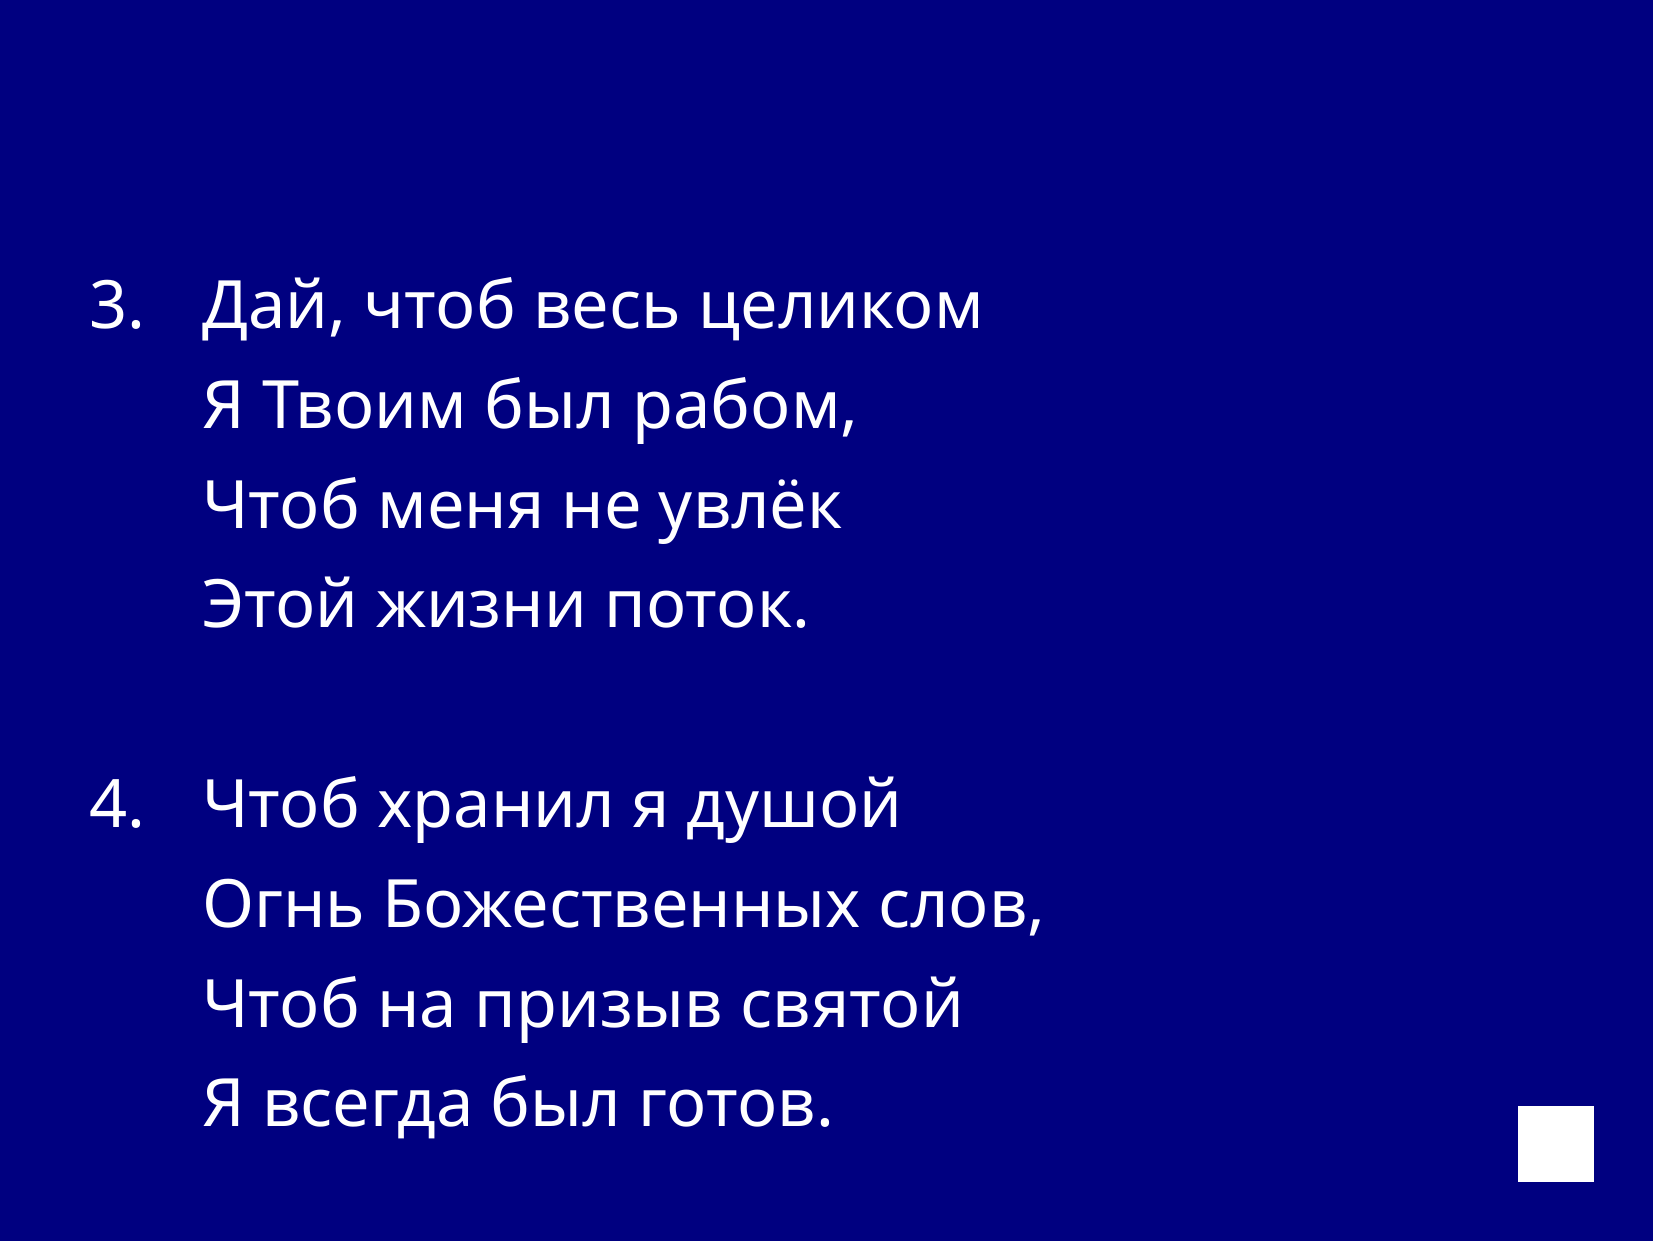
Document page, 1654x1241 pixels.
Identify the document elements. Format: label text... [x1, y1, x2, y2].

text_box 3. Дай, чтоб весь целиком Я Твоим был рабом, Чтоб меня не увлёк Этой жизни поток. 4. Чтоб хранил я душой Огнь Божественных слов, Чтоб на призыв святой Я всегда был готов. [75, 150, 1576, 1163]
text_box [1518, 1106, 1594, 1182]
